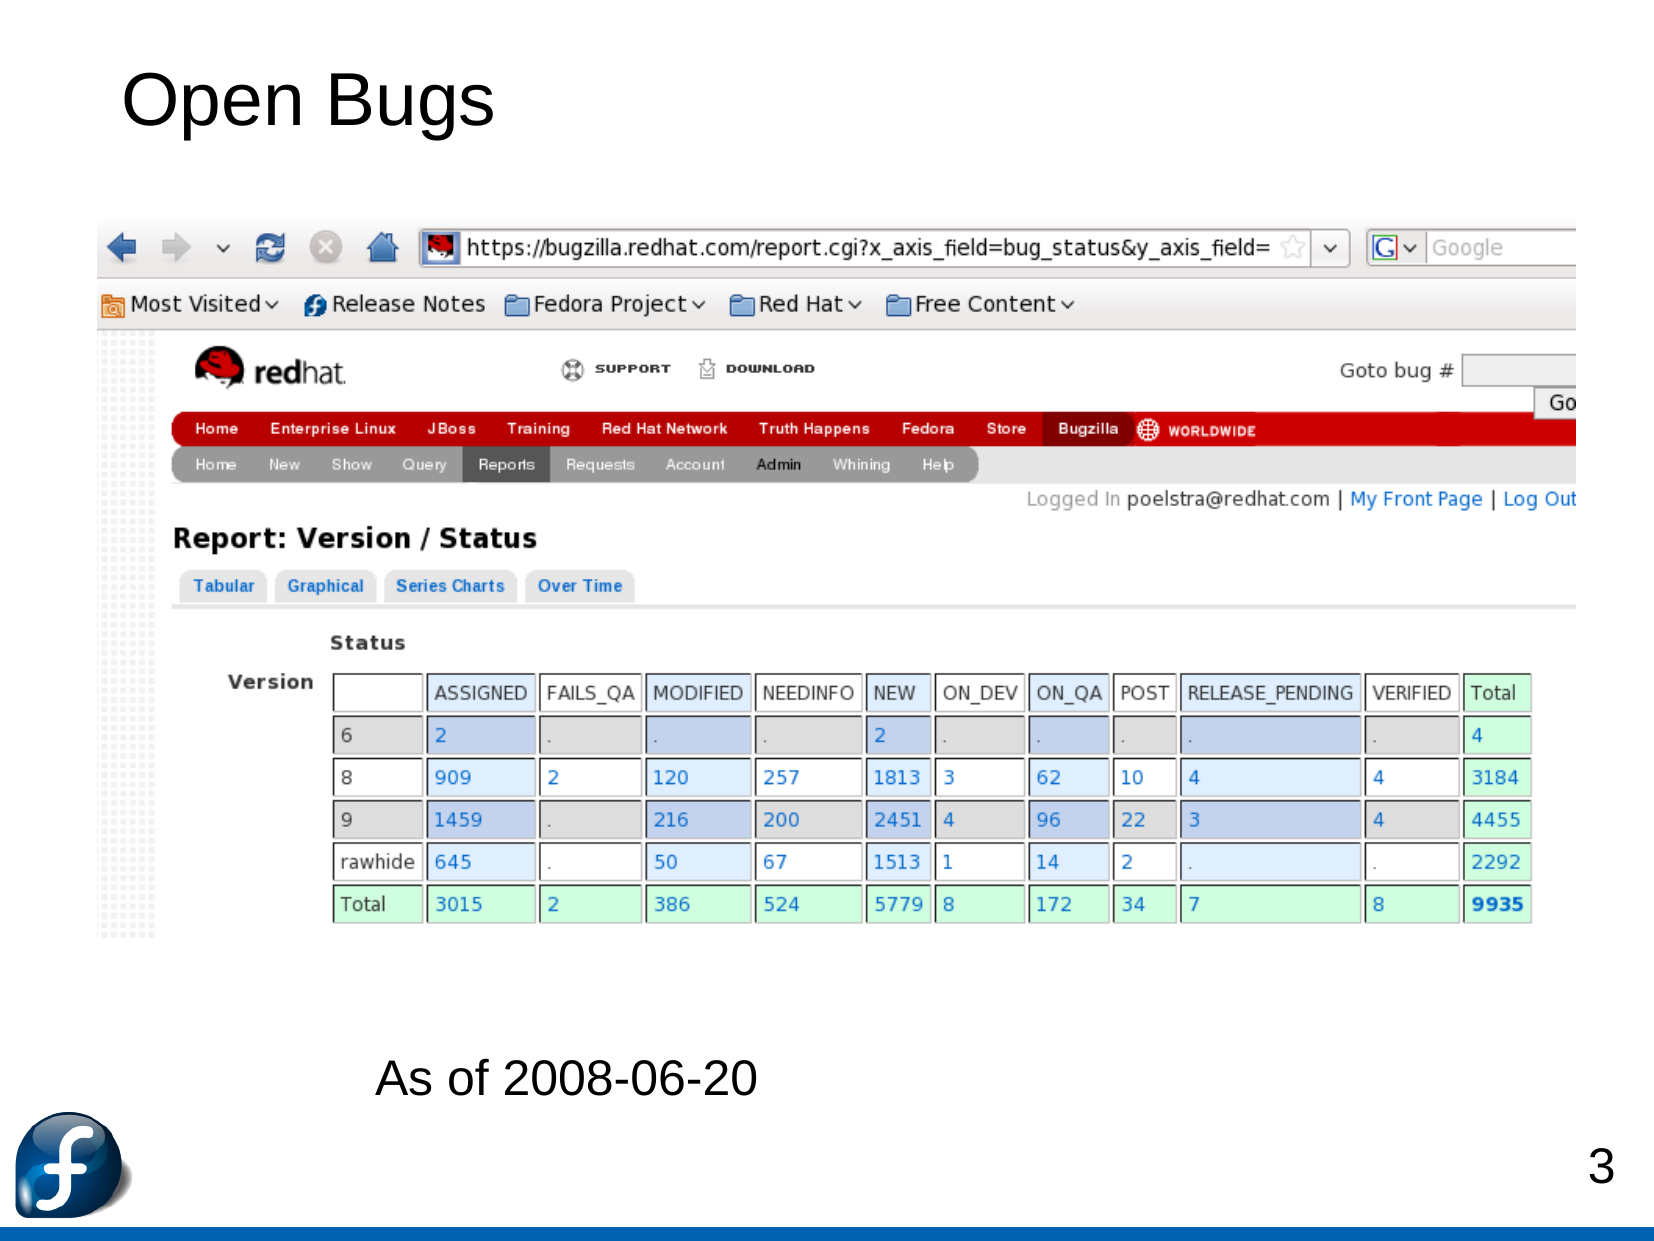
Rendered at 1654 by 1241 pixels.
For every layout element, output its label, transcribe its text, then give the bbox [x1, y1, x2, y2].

text_box As of 2008-06-20 [375, 1050, 1238, 1113]
picture [11, 1105, 133, 1227]
title Open Bugs [121, 37, 1533, 161]
text_box <number> [1387, 1137, 1616, 1201]
picture [97, 218, 1576, 938]
